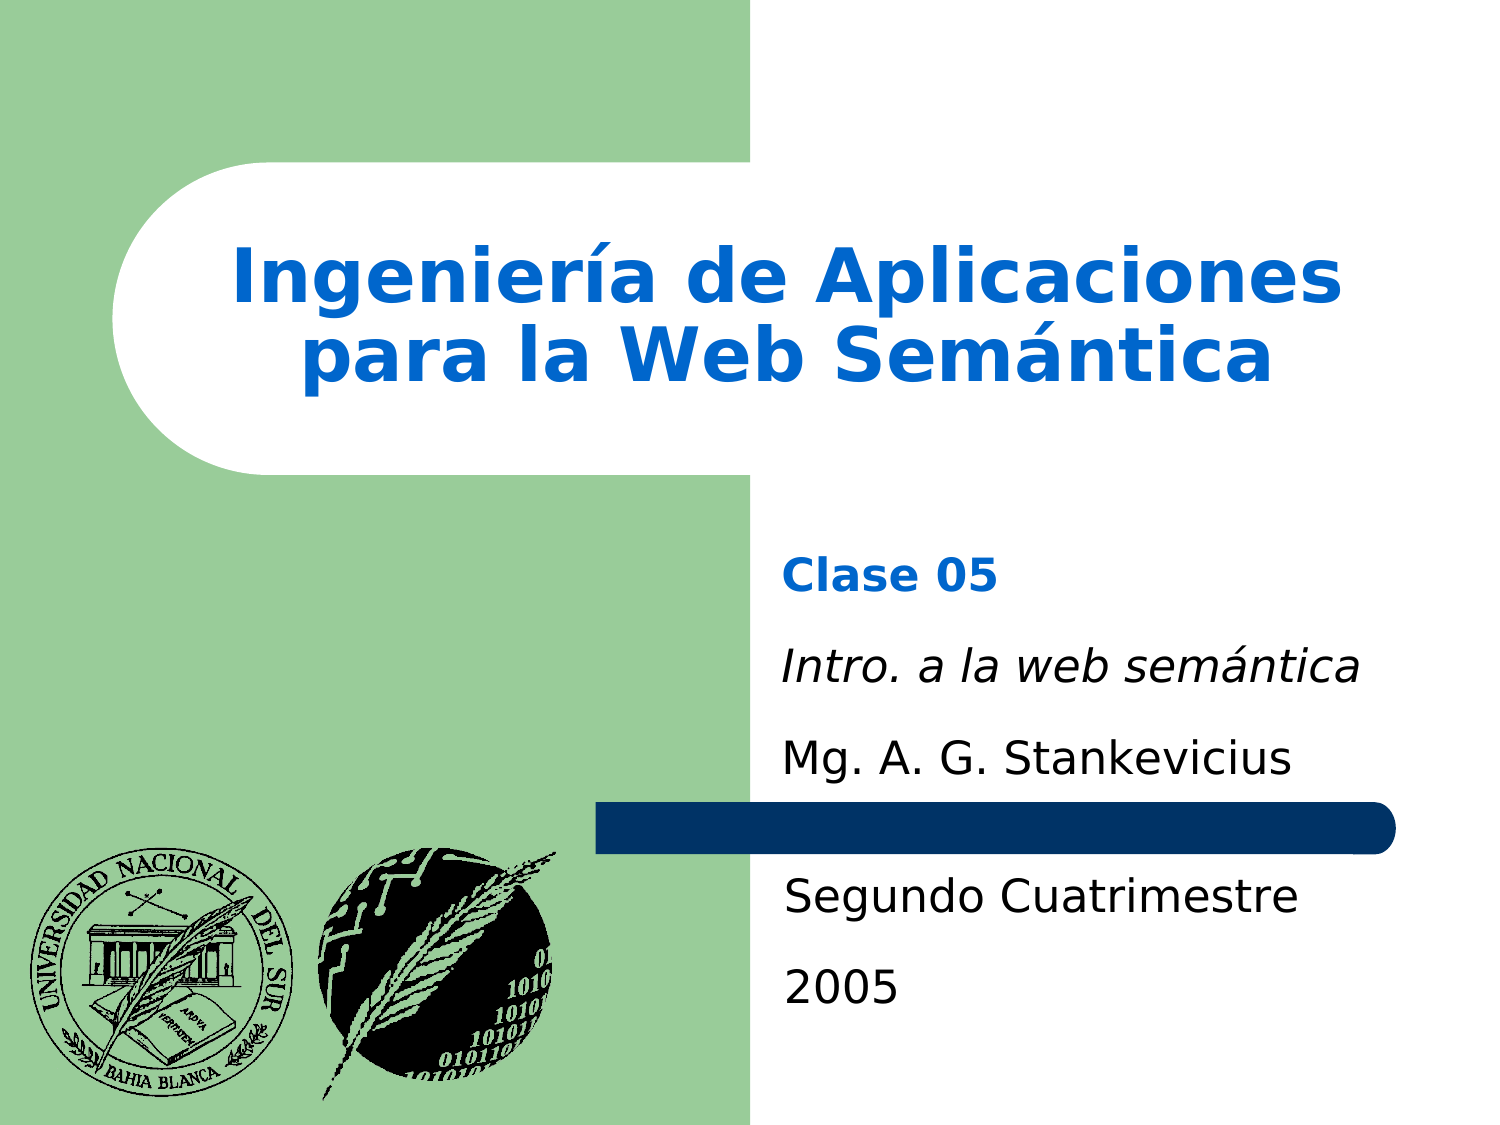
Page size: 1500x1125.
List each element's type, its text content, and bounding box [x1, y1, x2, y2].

text_box Clase 05 Intro. a la web semántica Mg. A. G. Stankevicius [766, 541, 1463, 793]
picture [313, 846, 556, 1106]
title Ingeniería de Aplicaciones para la Web Semántica [112, 162, 1463, 475]
picture [21, 833, 305, 1106]
text_box Segundo Cuatrimestre 2005 [769, 861, 1466, 1022]
